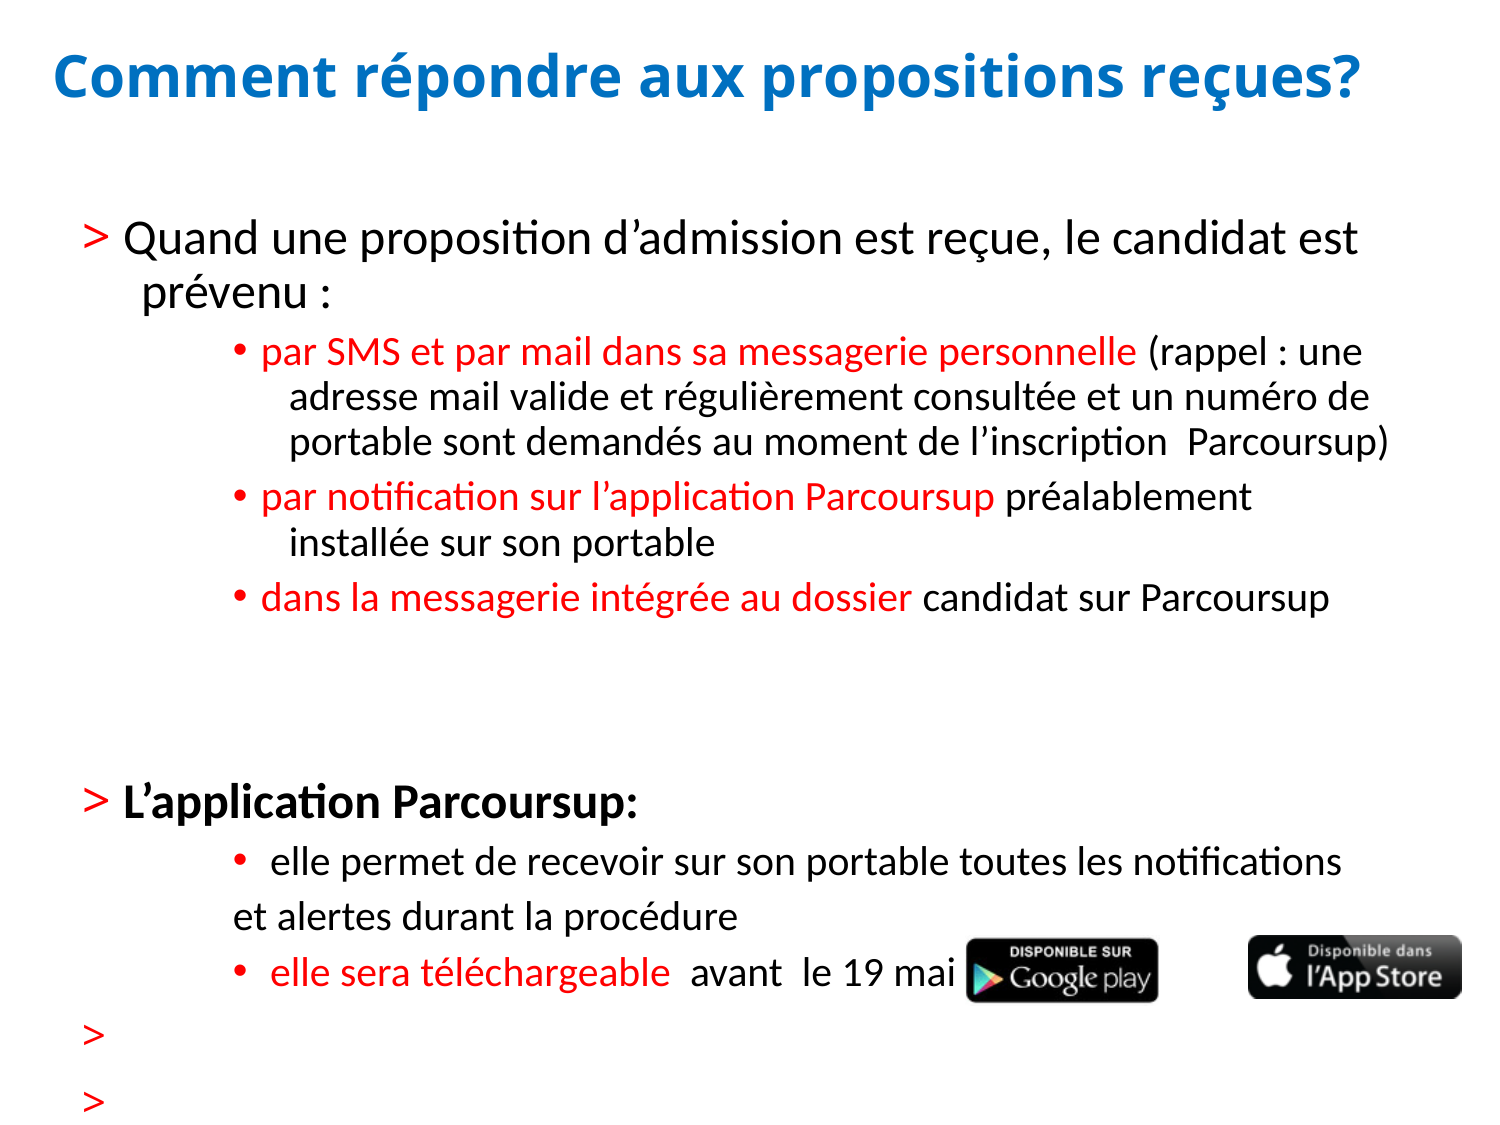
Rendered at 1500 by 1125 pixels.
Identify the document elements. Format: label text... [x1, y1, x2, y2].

picture [965, 935, 1160, 1006]
text_box Comment répondre aux propositions reçues? [37, 32, 1500, 117]
text_box Quand une proposition d’admission est reçue, le candidat est prévenu : par SMS et par mail dans sa messagerie personnelle (rappel : une adresse mail valide et régulièrement consultée et un numéro de portable sont demandés au moment de l’inscription Parcoursup) par notification sur l’application Parcoursup préalablement installée sur son portable dans la messagerie intégrée au dossier candidat sur Parcoursup L’application Parcoursup: elle permet de recevoir sur son portable toutes les notifications et alertes durant la procédure elle sera téléchargeable avant le 19 mai sur et [67, 203, 1407, 1073]
picture [1248, 935, 1462, 1000]
